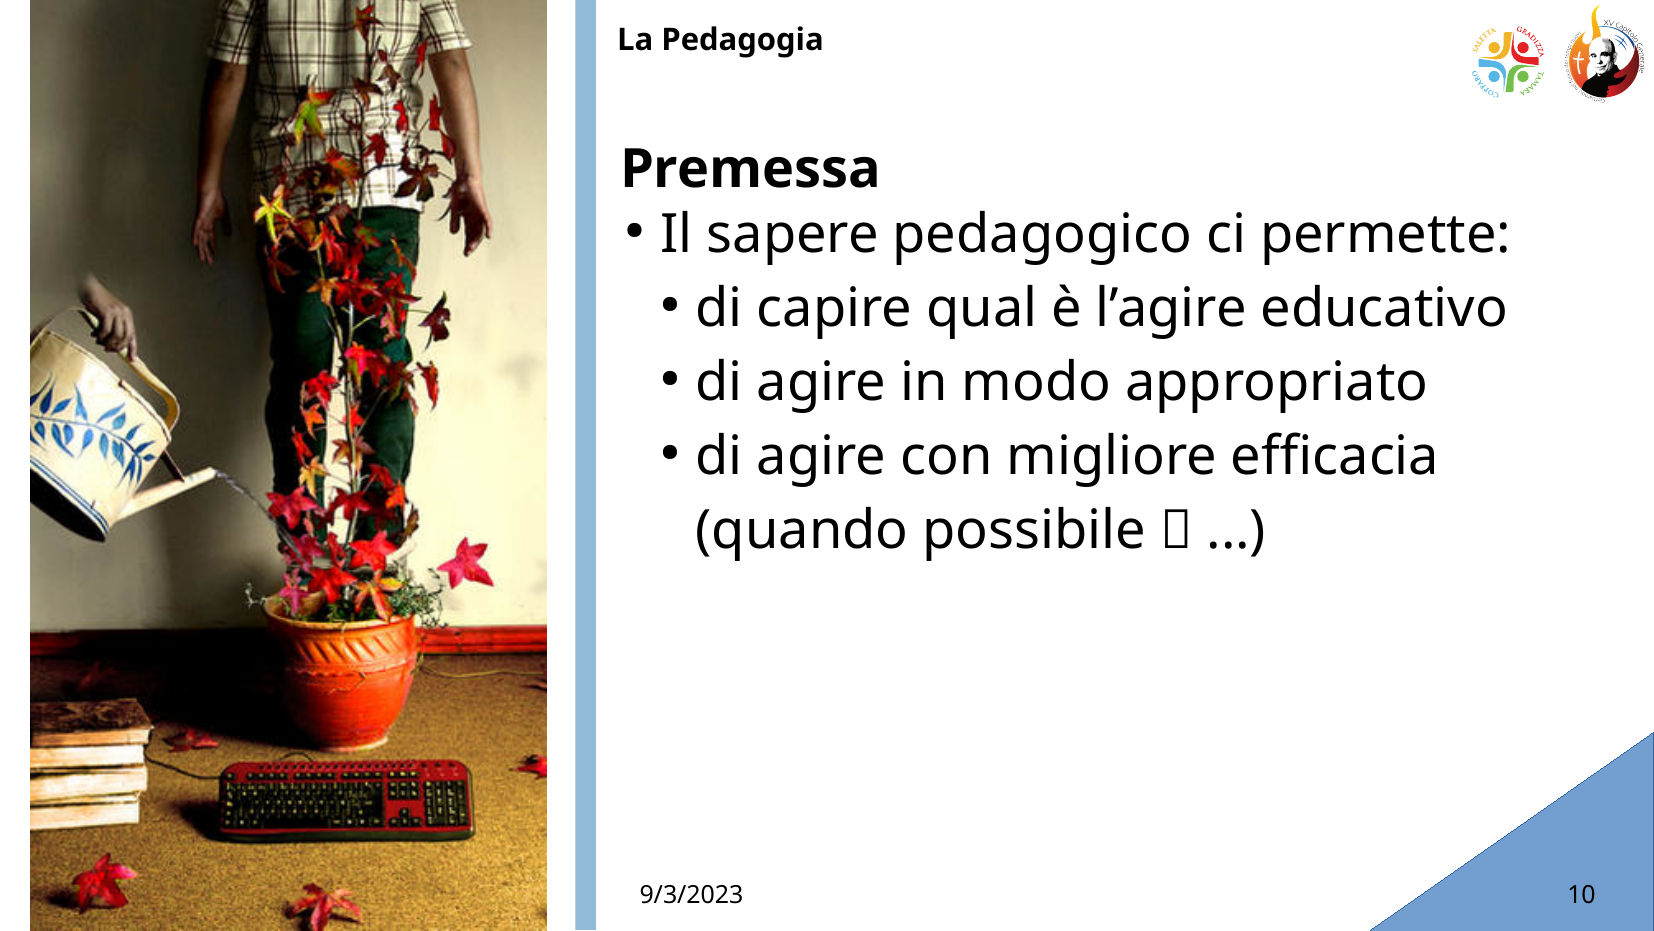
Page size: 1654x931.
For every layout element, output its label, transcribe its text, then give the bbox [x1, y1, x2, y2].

picture [1563, 4, 1646, 103]
title Premessa [620, 129, 1617, 201]
text_box La Pedagogia [602, 9, 1335, 63]
picture [30, 0, 547, 931]
subtitle Il sapere pedagogico ci permette: di capire qual è l’agire educativo di agire in modo appropriato di agire con migliore efficacia (quando possibile 🥴 ...) [624, 201, 1602, 843]
